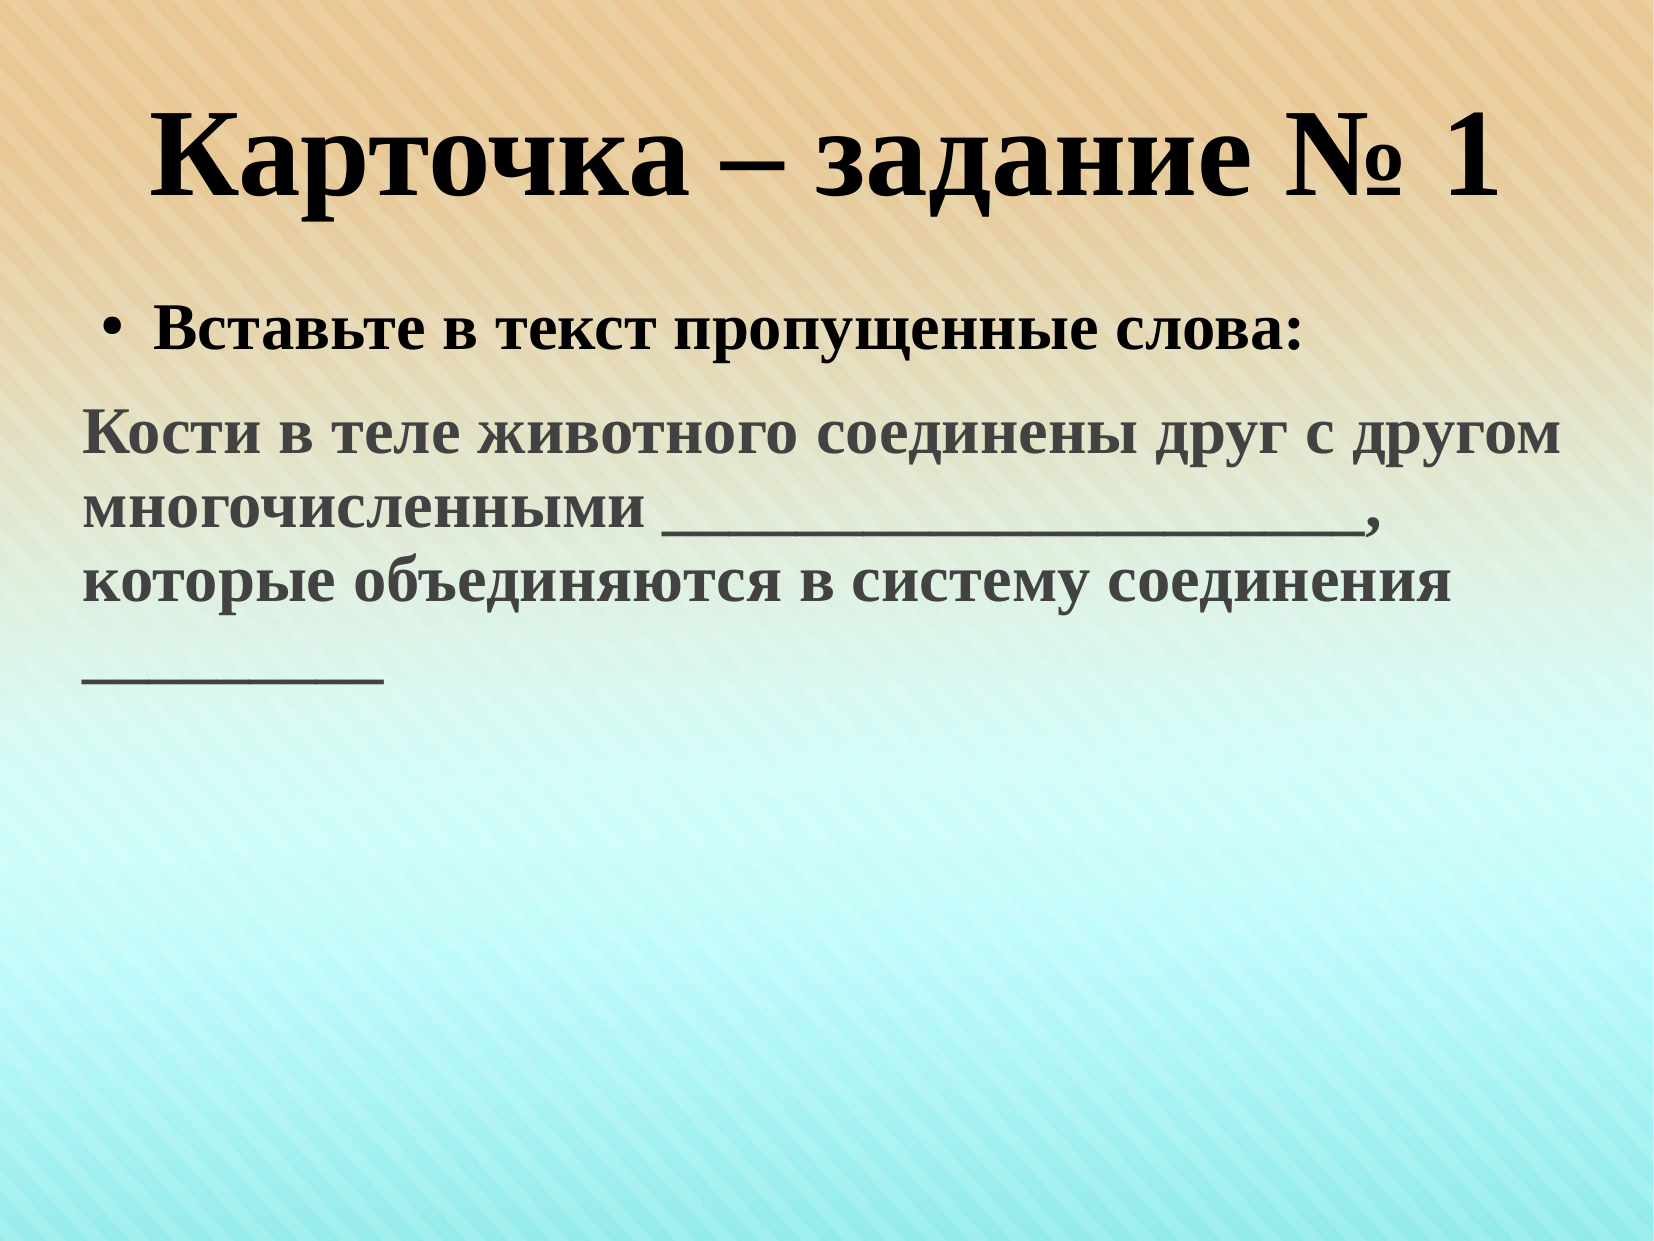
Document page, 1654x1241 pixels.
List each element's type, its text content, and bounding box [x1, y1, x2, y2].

list Вставьте в текст пропущенные слова: Кости в теле животного соединены друг с другом многочисленными _____________________, которые объединяются в систему соединения _________ [82, 290, 1571, 1109]
picture [0, 0, 1654, 1241]
title Карточка – задание № 1 [82, 49, 1571, 257]
